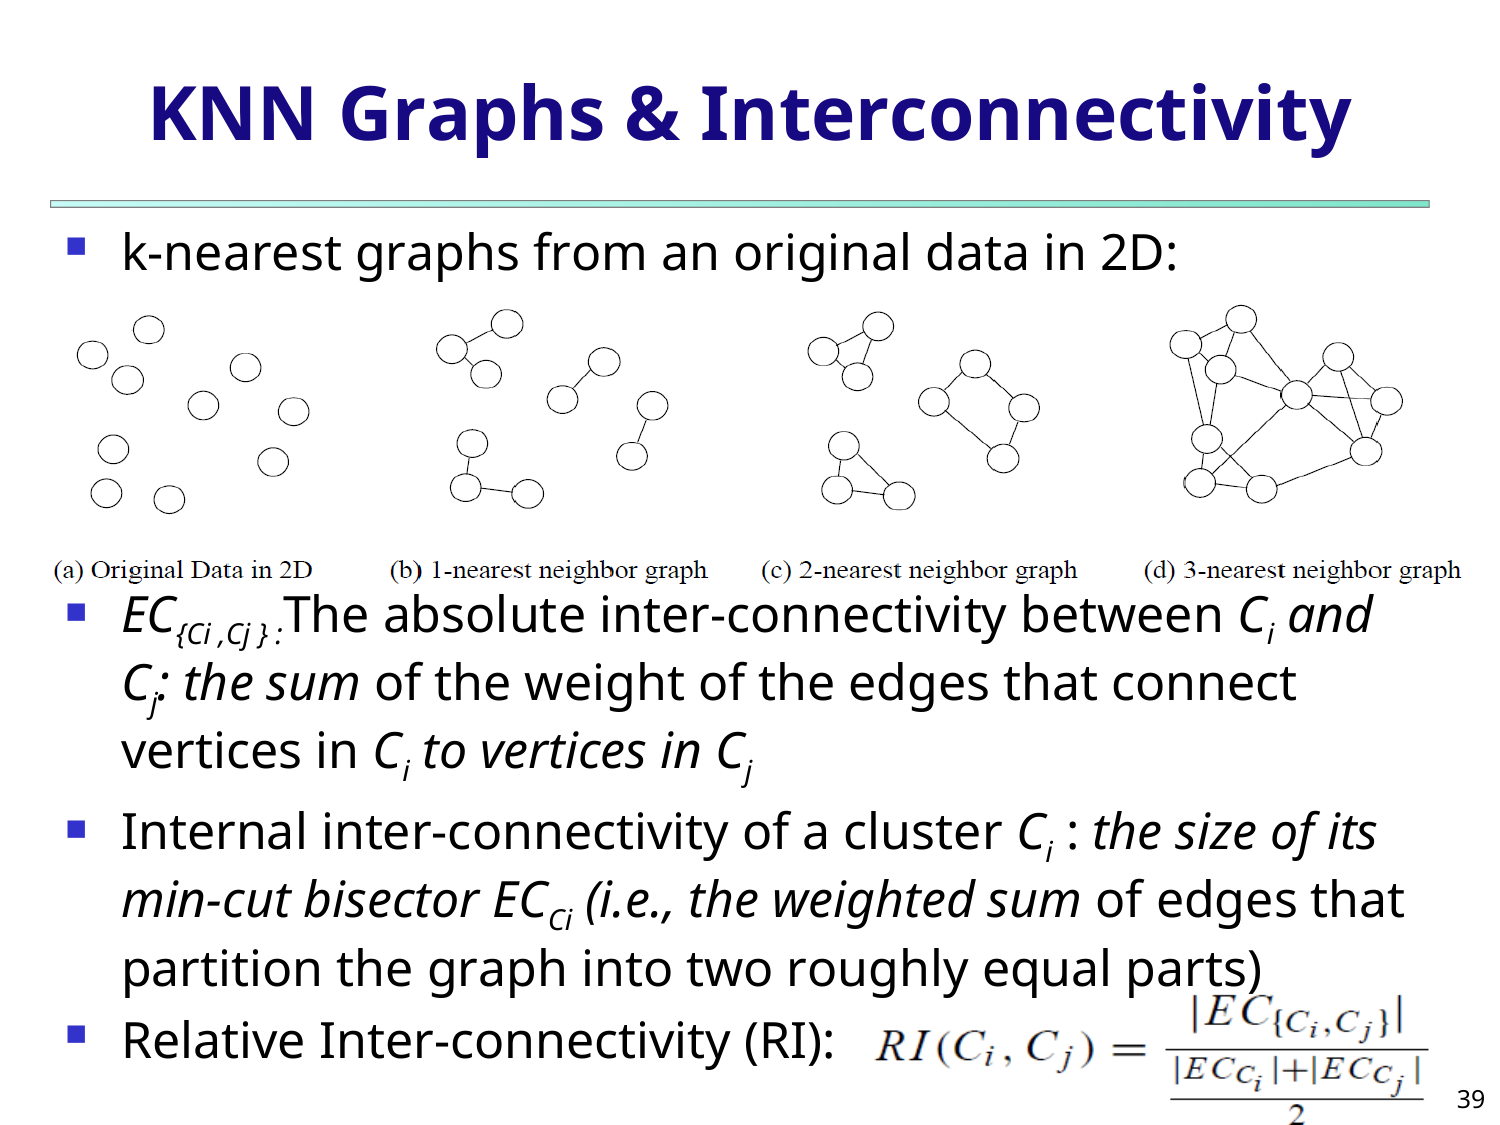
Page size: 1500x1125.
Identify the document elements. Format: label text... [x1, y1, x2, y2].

list k-nearest graphs from an original data in 2D: EC{Ci ,Cj } :The absolute inter-connectivity between Ci and Cj: the sum of the weight of the edges that connect vertices in Ci to vertices in Cj Internal inter-connectivity of a cluster Ci : the size of its min-cut bisector ECCi (i.e., the weighted sum of edges that partition the graph into two roughly equal parts) Relative Inter-connectivity (RI): [50, 212, 1450, 287]
title KNN Graphs & Interconnectivity [0, 57, 1500, 163]
list k-nearest graphs from an original data in 2D: EC{Ci ,Cj } :The absolute inter-connectivity between Ci and Cj: the sum of the weight of the edges that connect vertices in Ci to vertices in Cj Internal inter-connectivity of a cluster Ci : the size of its min-cut bisector ECCi (i.e., the weighted sum of edges that partition the graph into two roughly equal parts) Relative Inter-connectivity (RI): [50, 588, 1450, 1125]
text_box 18 [1187, 1062, 1500, 1125]
picture [37, 287, 1473, 588]
